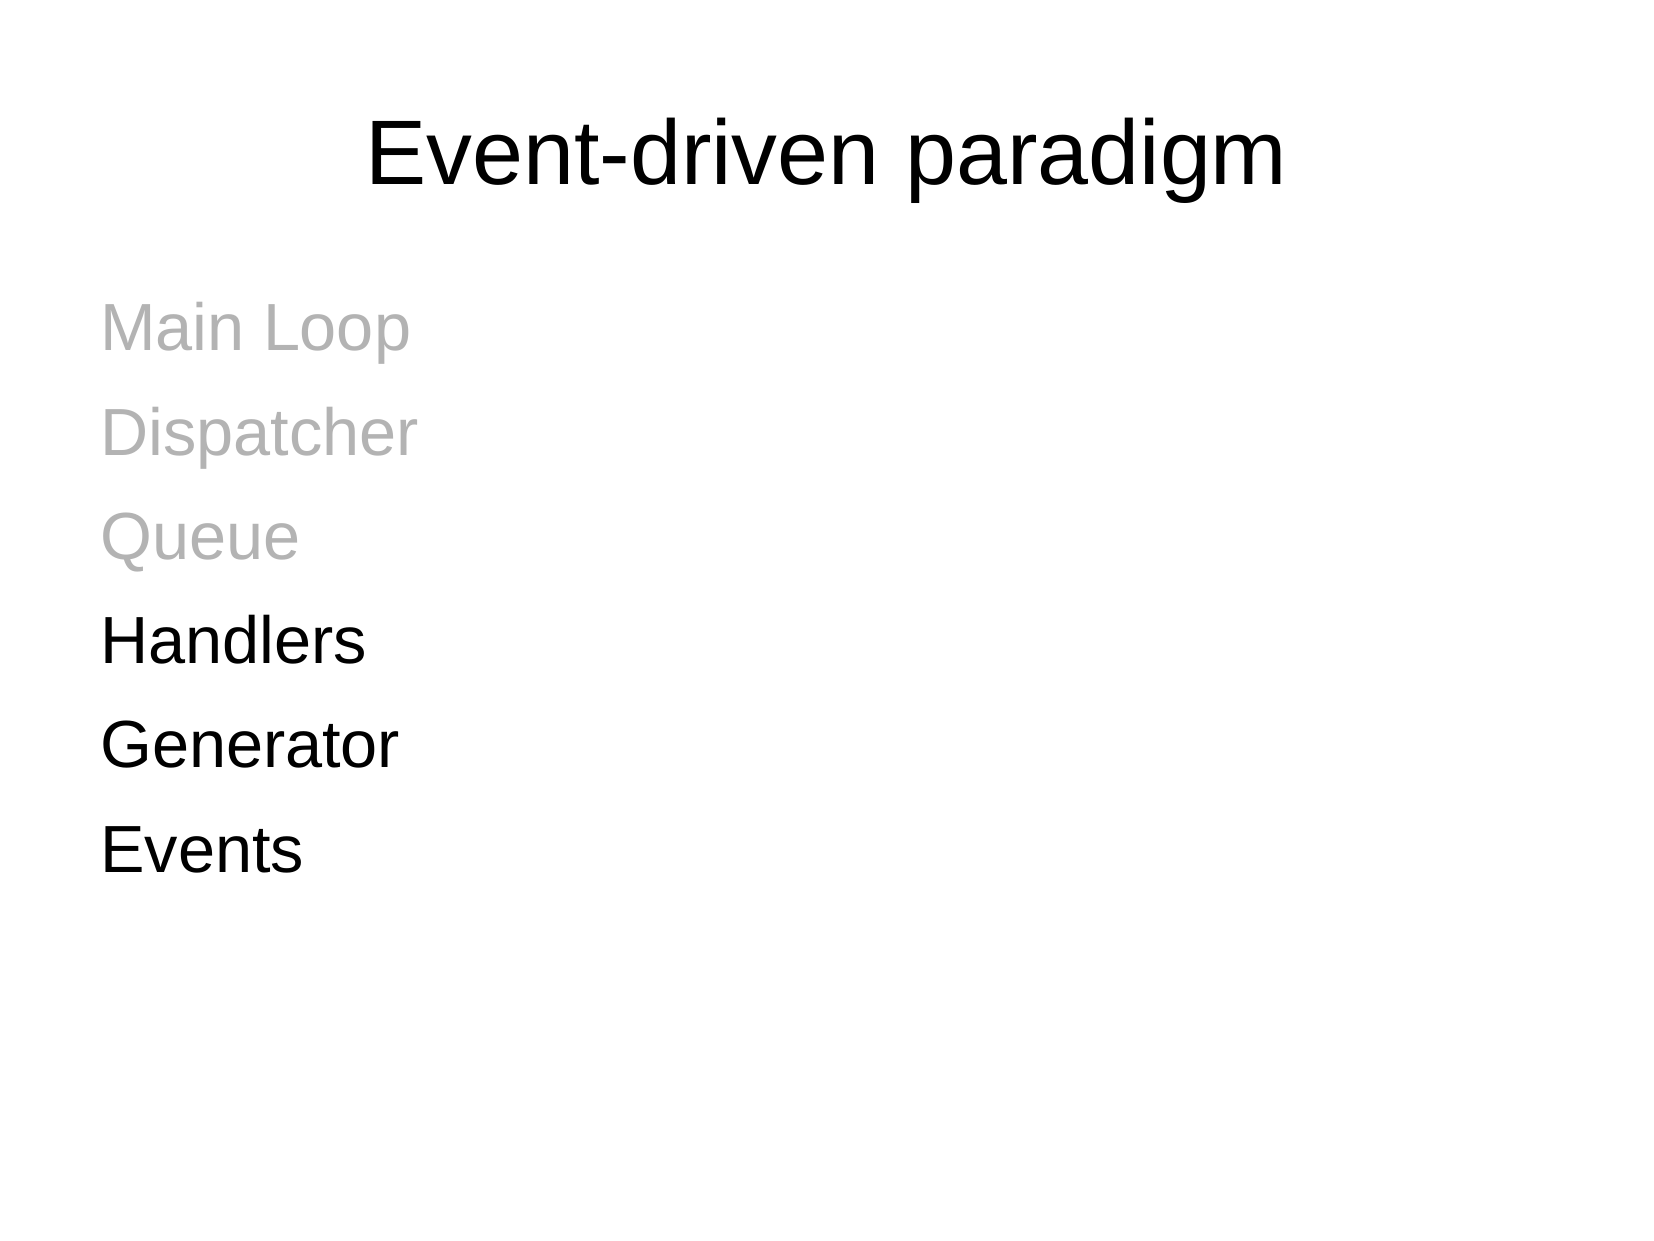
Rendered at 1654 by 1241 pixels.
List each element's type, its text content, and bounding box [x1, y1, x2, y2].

list Main Loop Dispatcher Queue Handlers Generator Events [82, 290, 1571, 1094]
title Event-driven paradigm [82, 49, 1571, 257]
